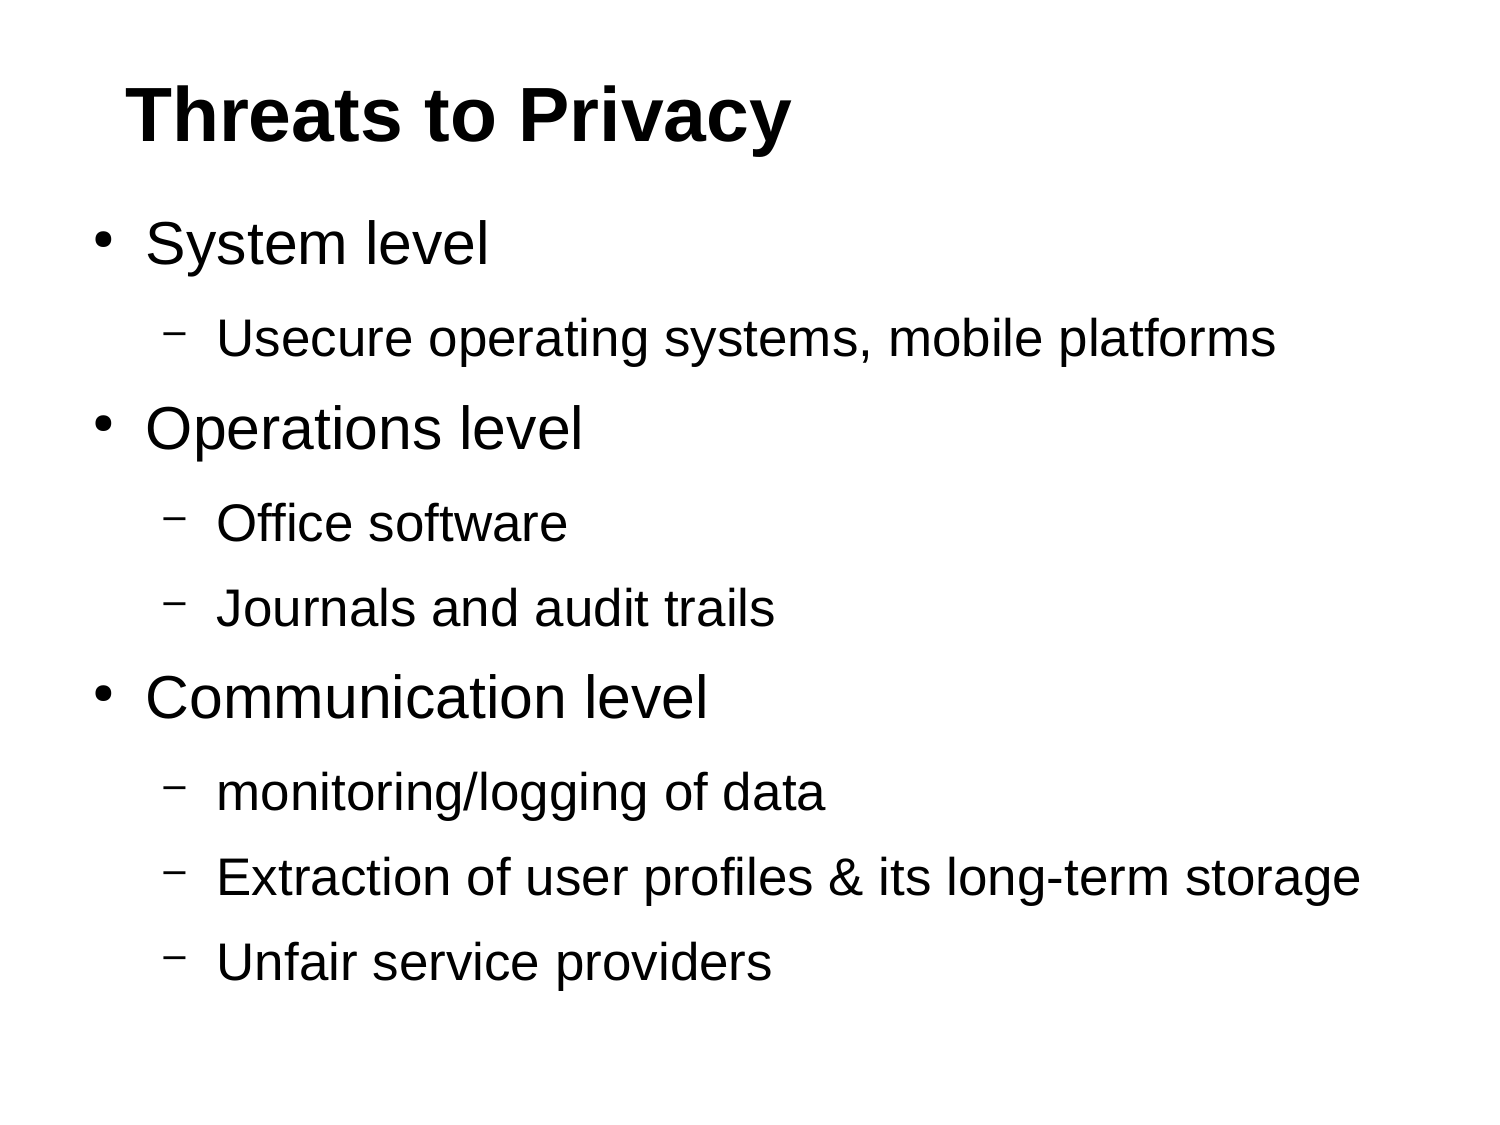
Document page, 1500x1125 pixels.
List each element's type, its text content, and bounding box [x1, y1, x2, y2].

title Threats to Privacy [75, 44, 1425, 177]
list System level Usecure operating systems, mobile platforms Operations level Office software Journals and audit trails Communication level monitoring/logging of data Extraction of user profiles & its long-term storage Unfair service providers [75, 204, 1395, 1075]
